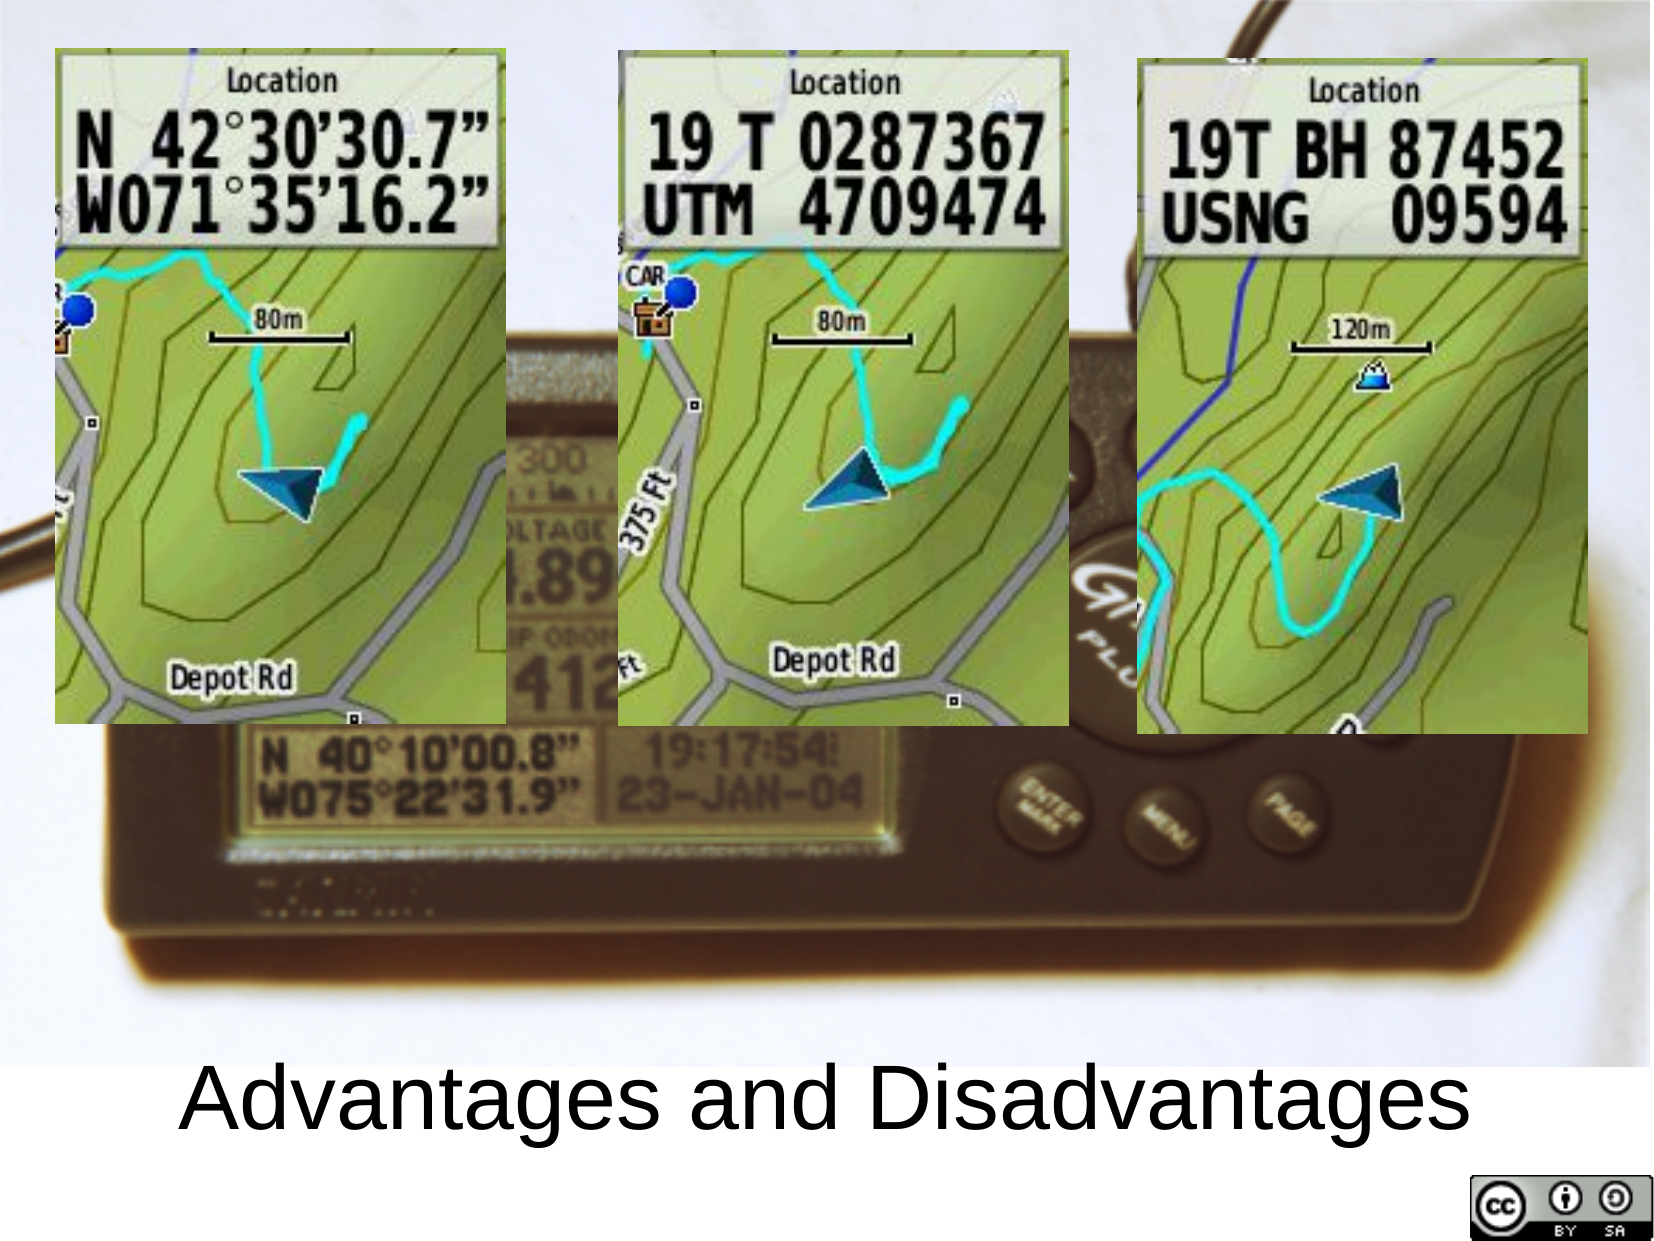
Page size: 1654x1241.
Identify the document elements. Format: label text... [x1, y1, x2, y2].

picture [1470, 1175, 1654, 1241]
picture [0, 0, 1650, 1067]
title Advantages and Disadvantages [82, 994, 1571, 1202]
